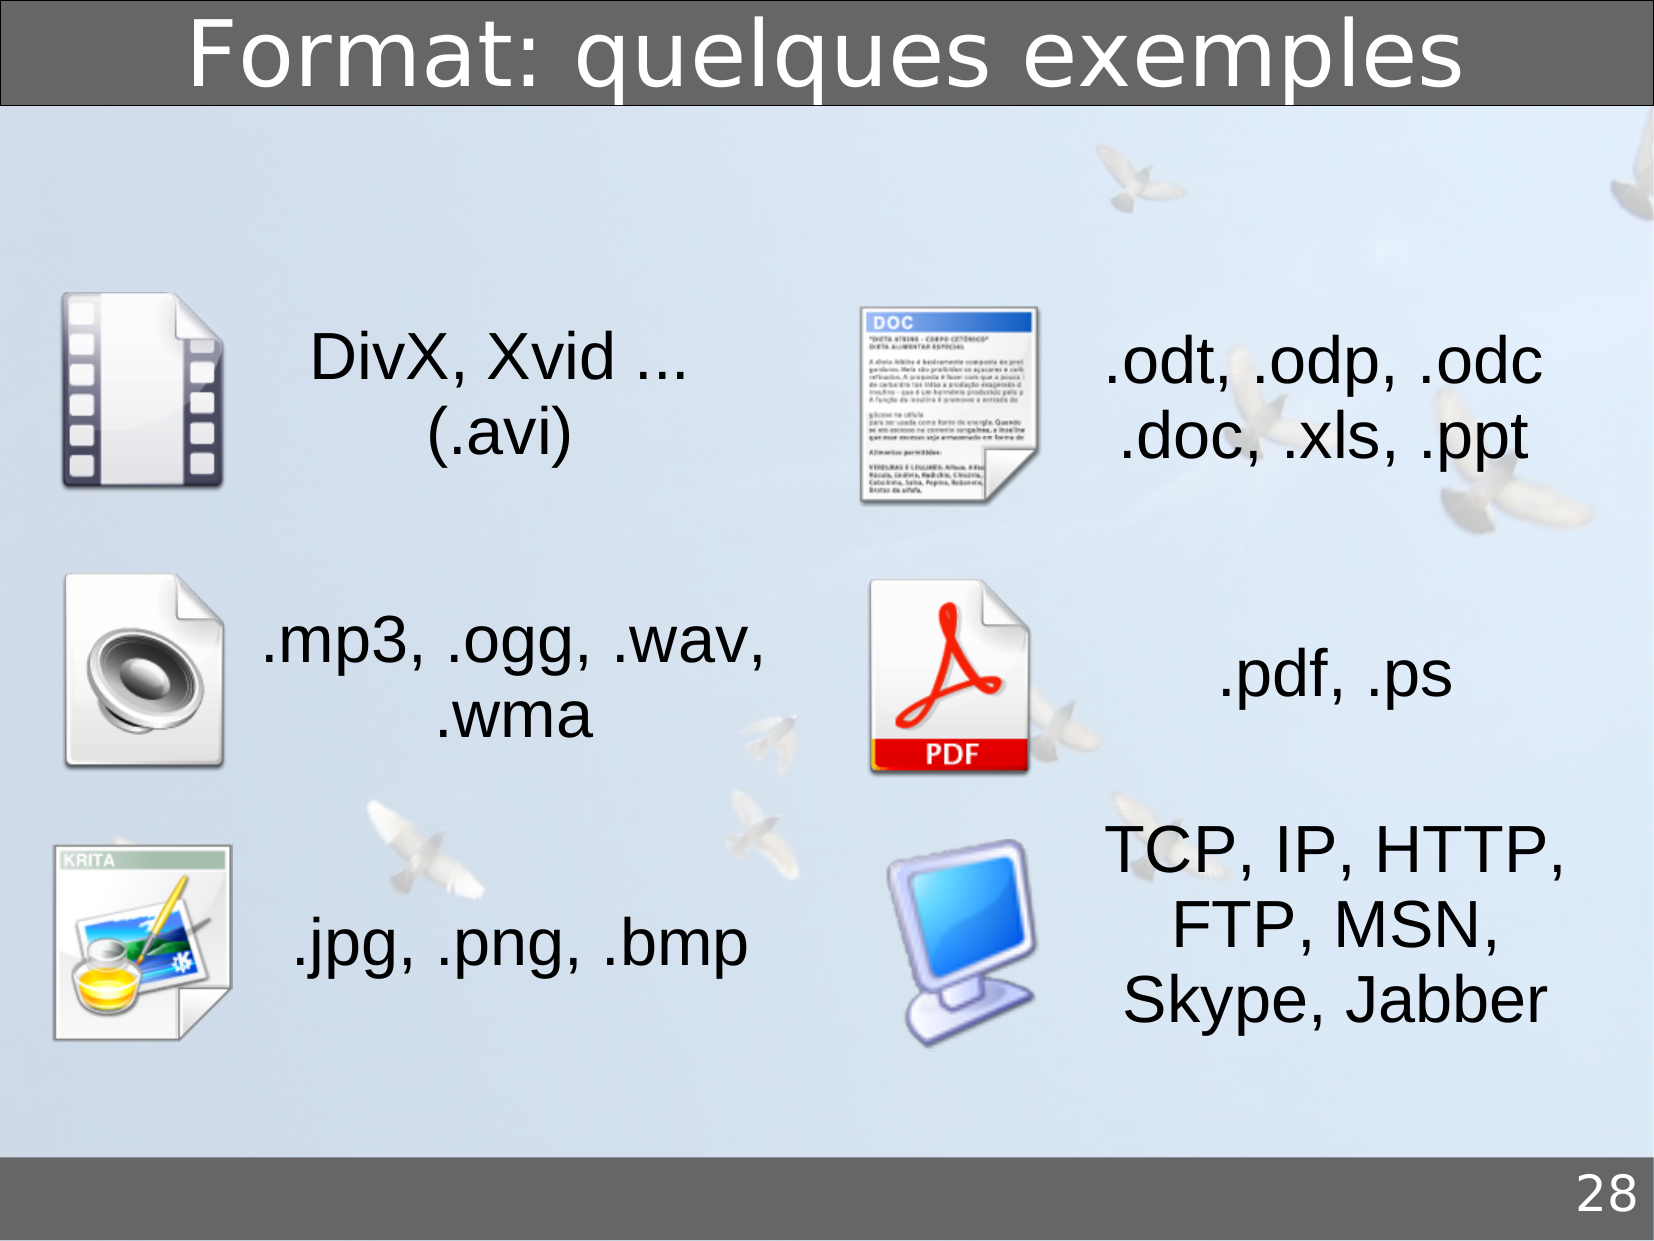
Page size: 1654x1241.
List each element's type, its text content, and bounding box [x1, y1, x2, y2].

picture [48, 292, 249, 493]
picture [50, 573, 250, 774]
text_box TCP, IP, HTTP, FTP, MSN, Skype, Jabber [1063, 799, 1608, 1049]
text_box DivX, Xvid ... (.avi) [260, 310, 740, 477]
title Format: quelques exemples [0, 0, 1654, 110]
text_box .mp3, .ogg, .wav, .wma [256, 593, 772, 760]
picture [852, 839, 1078, 1052]
text_box .jpg, .png, .bmp [248, 891, 793, 992]
text_box .odt, .odp, .odc .doc, .xls, .ppt [1051, 314, 1596, 482]
picture [851, 306, 1052, 507]
picture [855, 579, 1056, 780]
text_box .pdf, .ps [1063, 622, 1608, 723]
picture [44, 844, 242, 1042]
